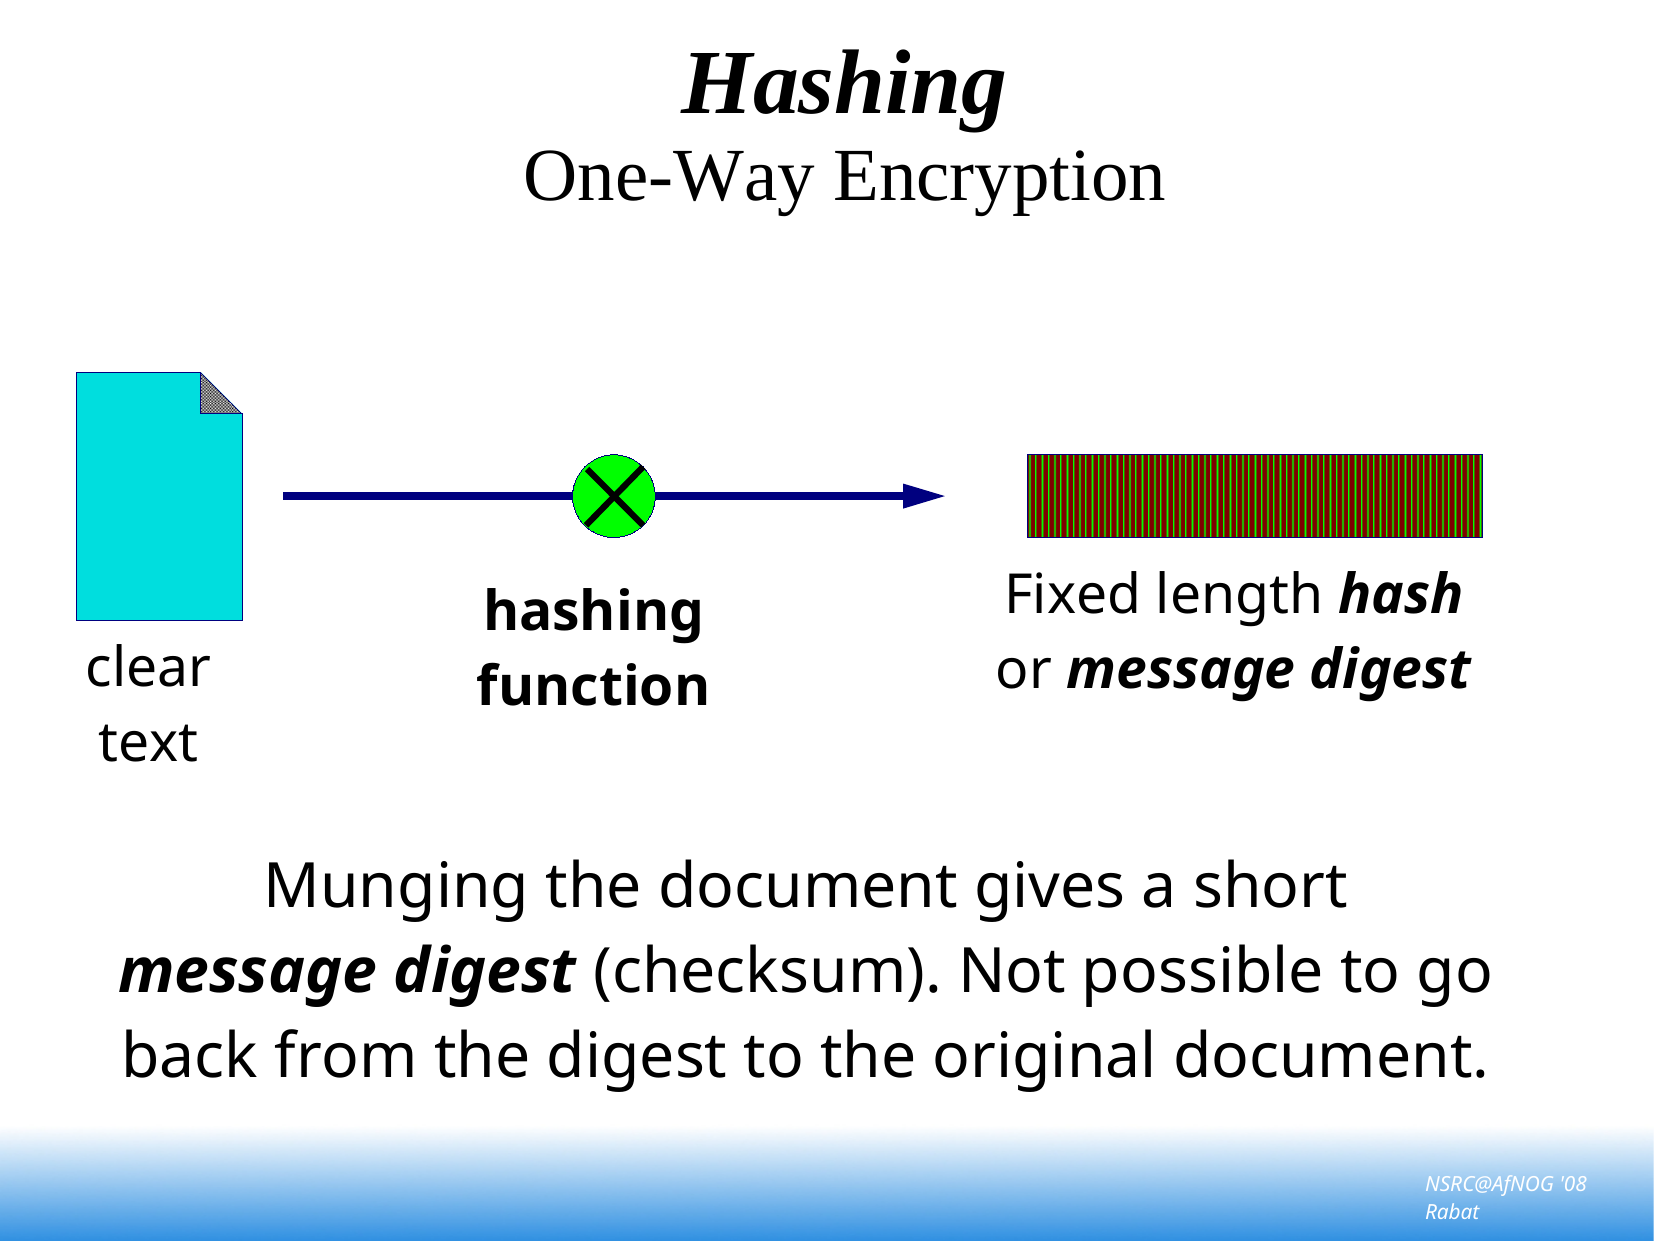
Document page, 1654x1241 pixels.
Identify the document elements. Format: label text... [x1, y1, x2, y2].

text_box [1027, 454, 1483, 538]
text_box hashing function [476, 571, 711, 723]
text_box Fixed length hash or message digest [995, 554, 1472, 705]
text_box [620, 470, 656, 523]
text_box [76, 372, 243, 621]
text_box Munging the document gives a short message digest (checksum). Not possible to go back from the digest to the original document. [118, 840, 1495, 1096]
text_box clear text [85, 627, 212, 778]
title Hashing One-Way Encryption [271, 31, 1419, 263]
picture [0, 1124, 1654, 1241]
text_box [572, 454, 641, 538]
